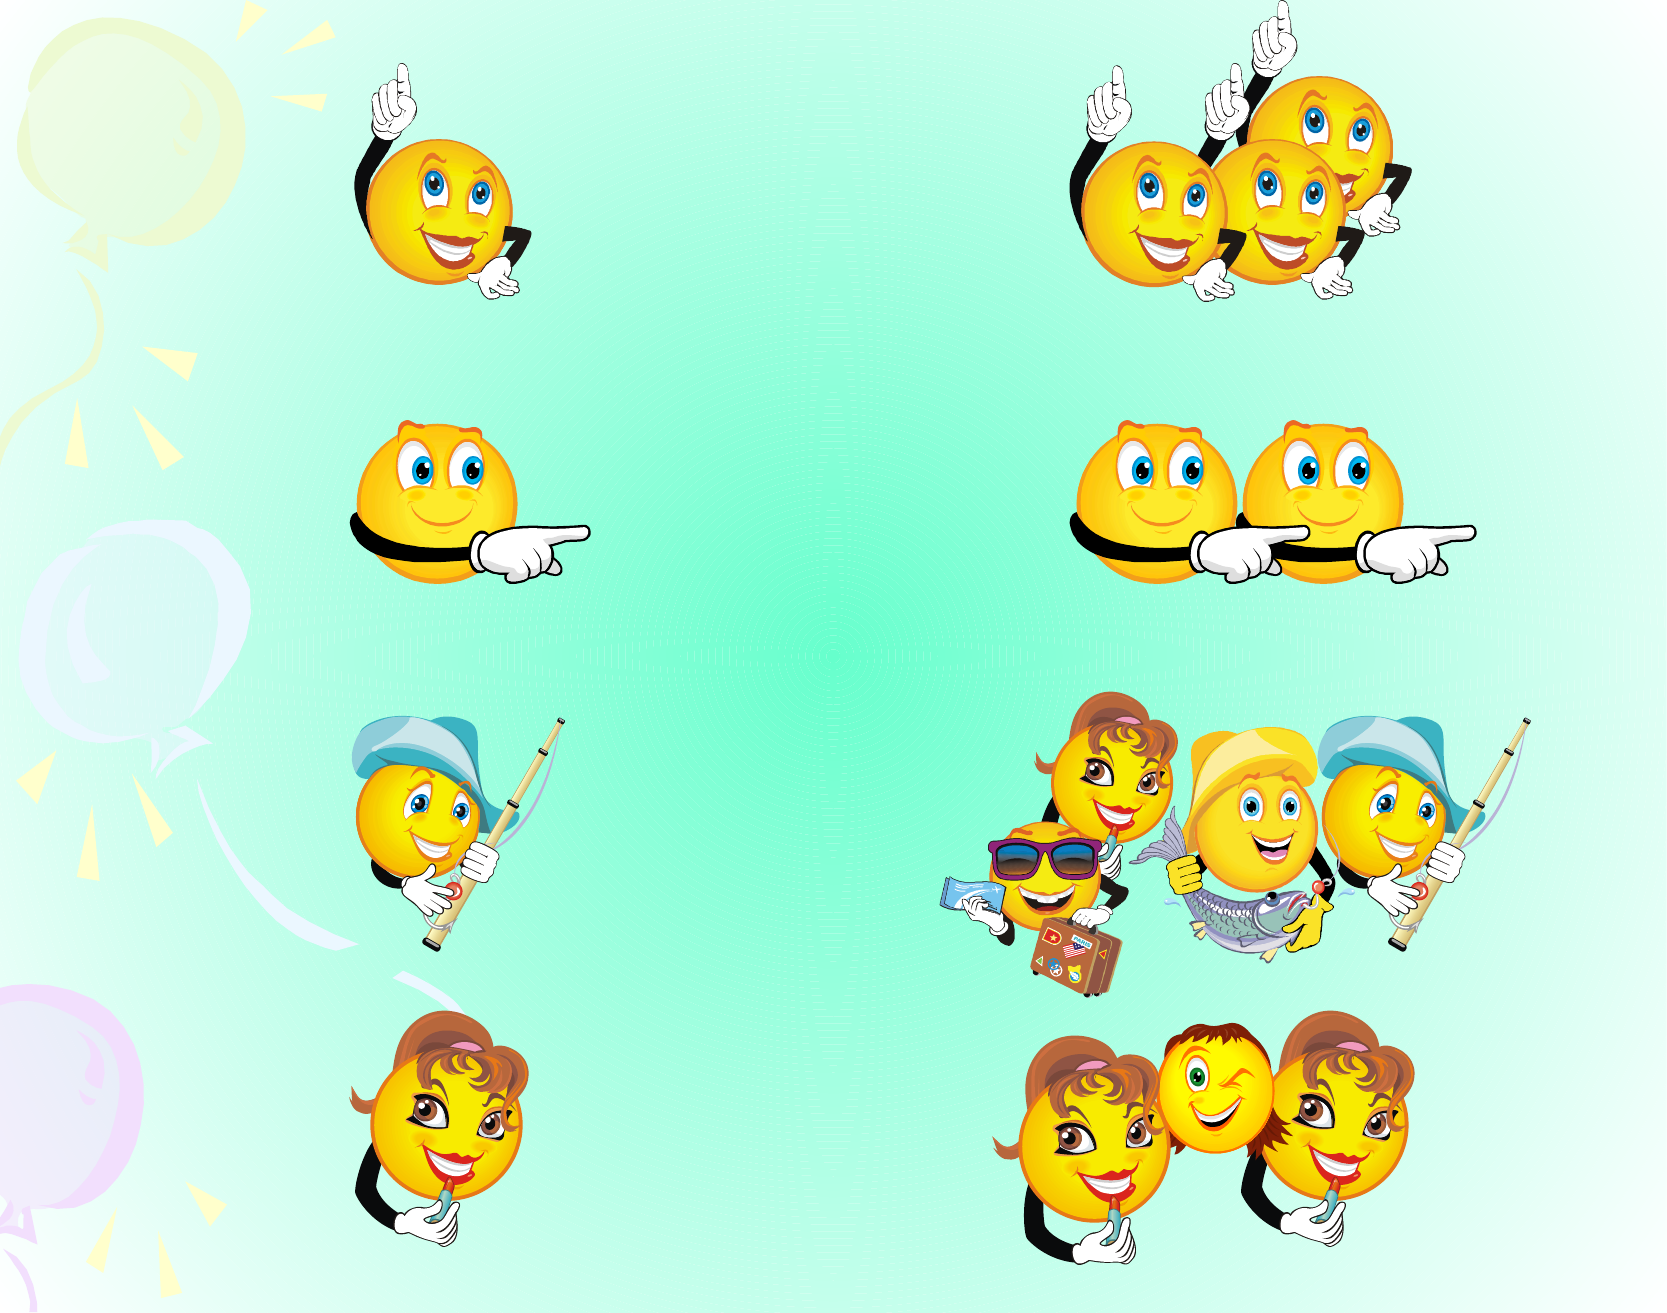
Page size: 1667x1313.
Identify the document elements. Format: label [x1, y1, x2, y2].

picture [1069, 420, 1477, 584]
picture [349, 1010, 529, 1247]
picture [354, 63, 532, 300]
picture [968, 1010, 1415, 1292]
picture [1069, 0, 1412, 302]
picture [351, 715, 565, 952]
picture [939, 691, 1531, 998]
picture [349, 420, 591, 584]
